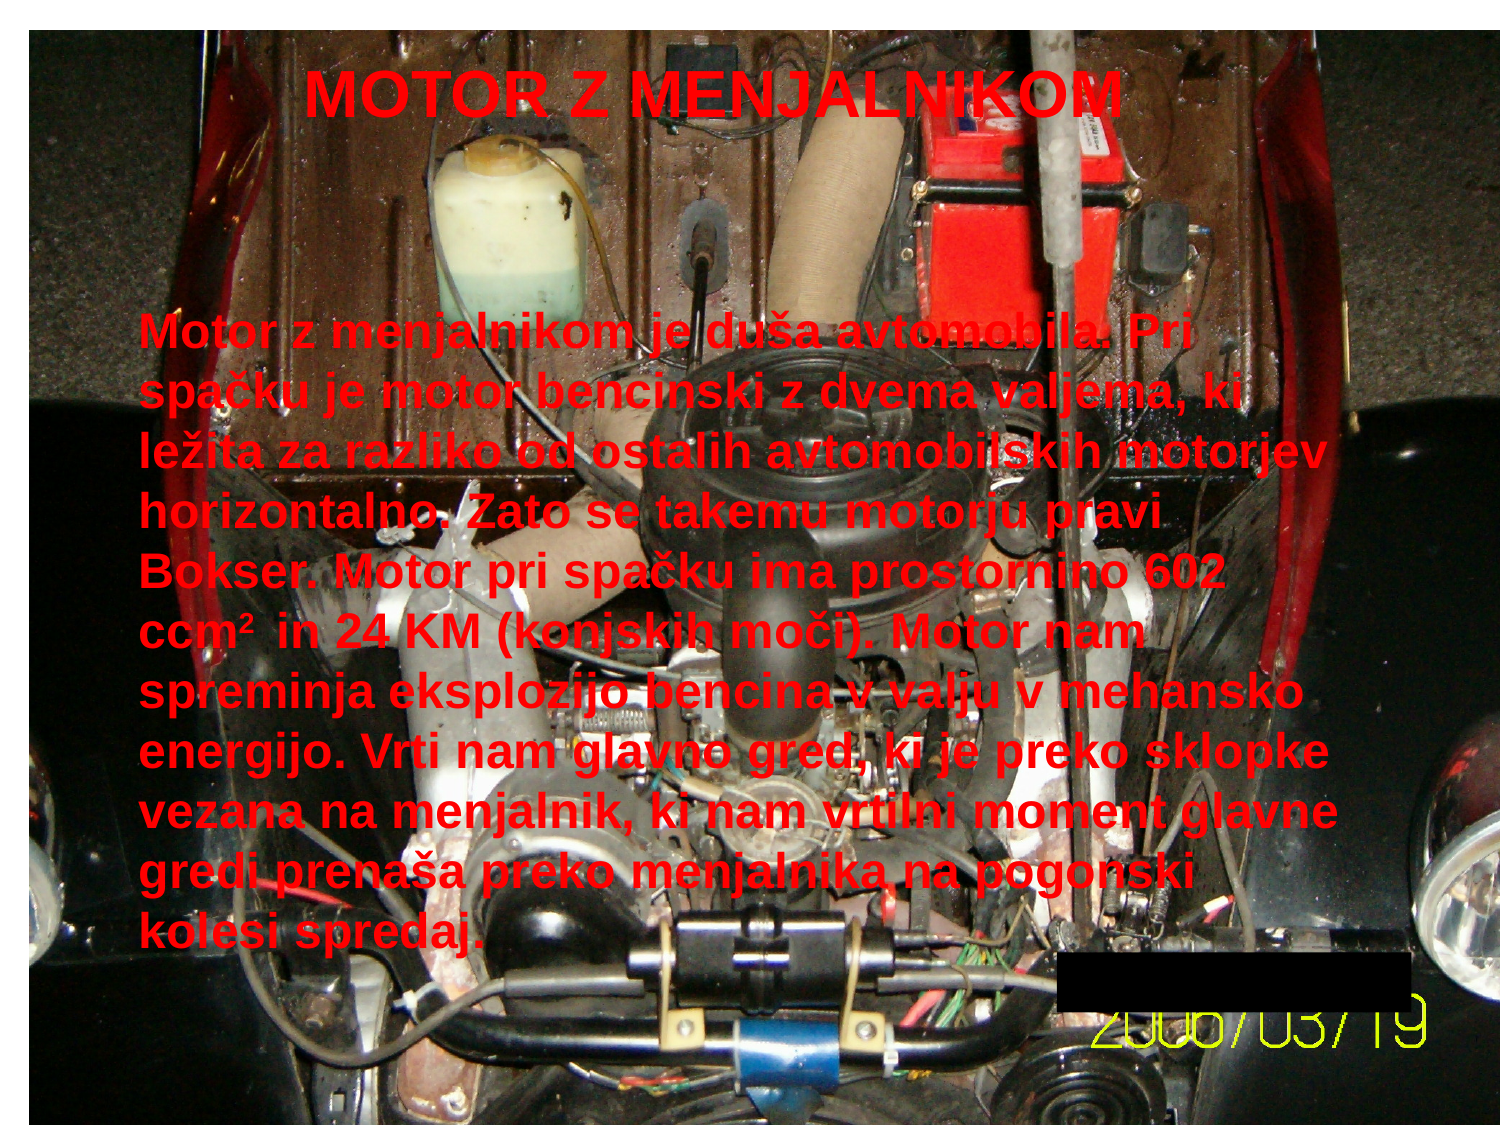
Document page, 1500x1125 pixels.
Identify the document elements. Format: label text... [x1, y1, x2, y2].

text_box Motor z menjalnikom je duša avtomobila. Pri spačku je motor bencinski z dvema valjema, ki ležita za razliko od ostalih avtomobilskih motorjev horizontalno. Zato se takemu motorju pravi Bokser. Motor pri spačku ima prostornino 602 ccm2 in 24 KM (konjskih moči). Motor nam spreminja eksplozijo bencina v valju v mehansko energijo. Vrti nam glavno gred, ki je preko sklopke vezana na menjalnik, ki nam vrtilni moment glavne gredi prenaša preko menjalnika na pogonski kolesi spredaj. [123, 290, 1365, 967]
text_box [1056, 952, 1412, 1013]
picture [29, 30, 1500, 1125]
text_box MOTOR Z MENJALNIKOM [183, 42, 1246, 139]
